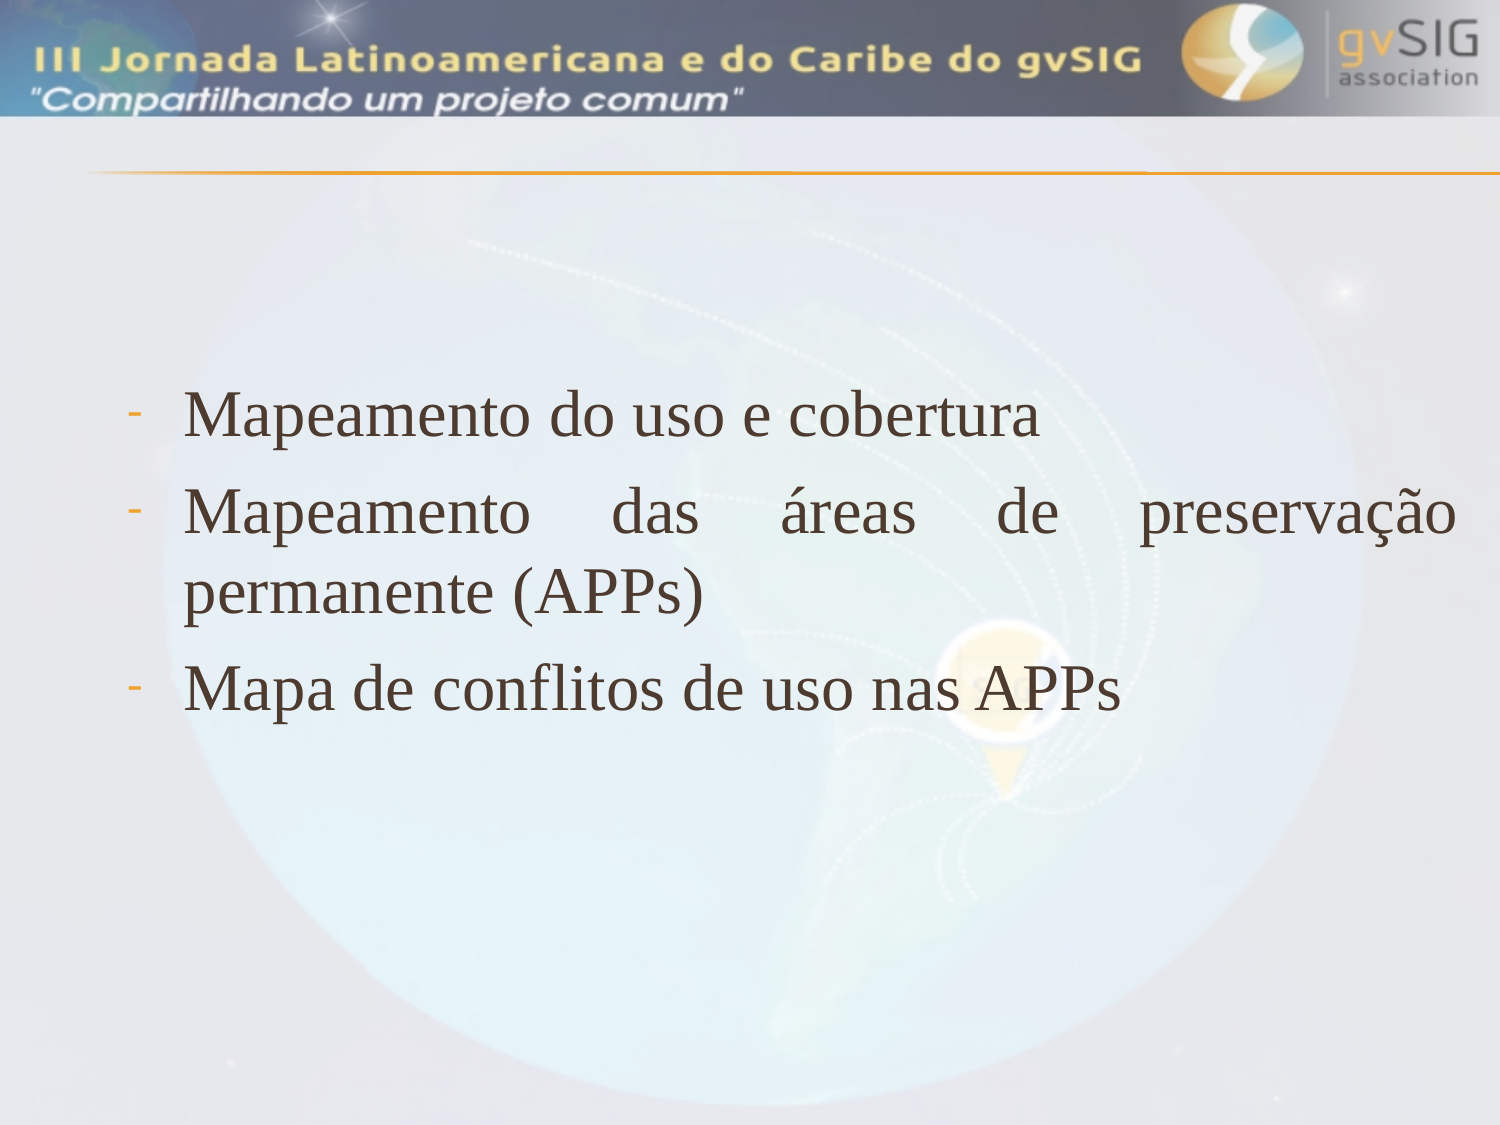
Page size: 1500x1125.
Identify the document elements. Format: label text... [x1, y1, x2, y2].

picture [0, 0, 1500, 1125]
list Mapeamento do uso e cobertura Mapeamento das áreas de preservação permanente (APPs) Mapa de conflitos de uso nas APPs [112, 362, 1476, 888]
